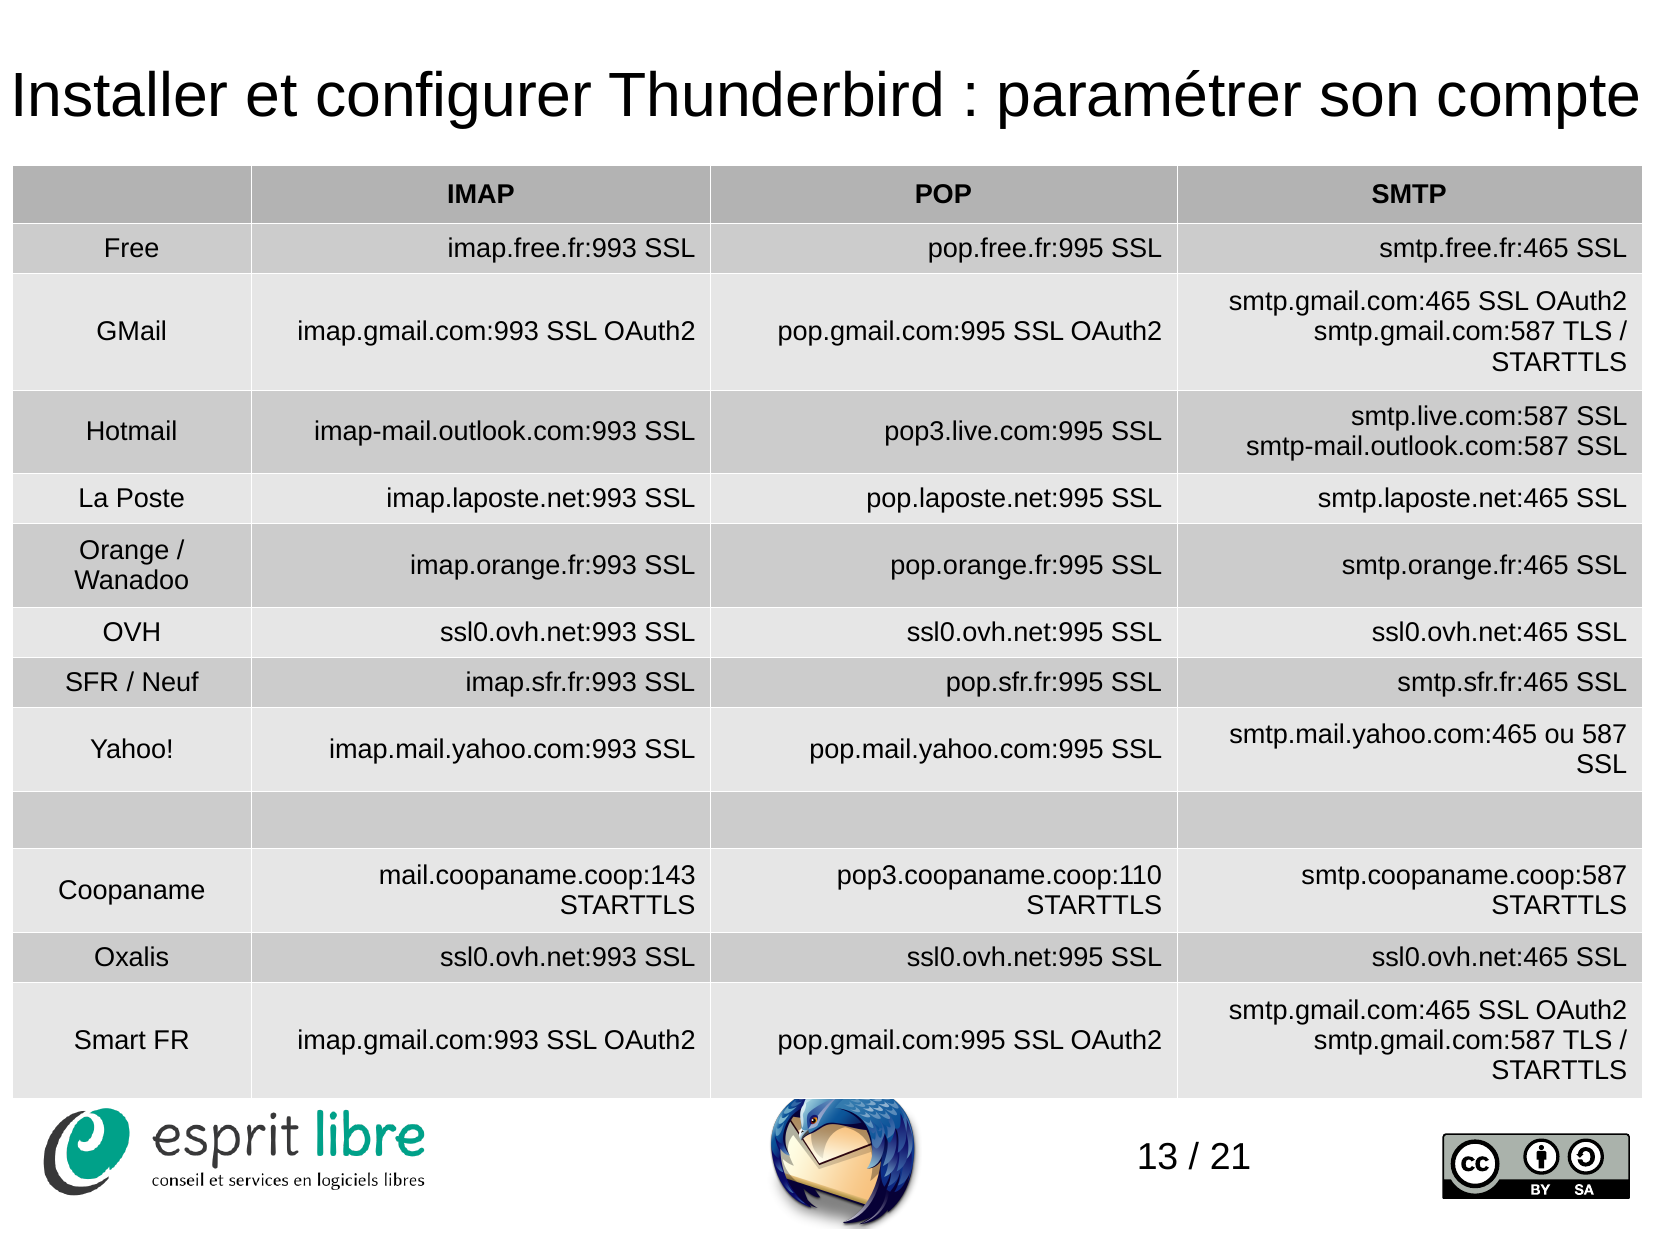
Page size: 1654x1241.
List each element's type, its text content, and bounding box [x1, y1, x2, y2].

table_cell smtp.live.com:587 SSL smtp-mail.outlook.com:587 SSL [1178, 391, 1642, 473]
table_cell [13, 792, 251, 848]
table_header POP [711, 169, 1177, 223]
table_cell Hotmail [13, 391, 251, 473]
table_cell pop.laposte.net:995 SSL [711, 474, 1177, 523]
table_cell imap.free.fr:993 SSL [252, 224, 710, 273]
picture [767, 1099, 922, 1229]
table_cell pop.orange.fr:995 SSL [711, 524, 1177, 607]
table_cell smtp.gmail.com:465 SSL OAuth2 smtp.gmail.com:587 TLS / STARTTLS [1178, 983, 1642, 1098]
table_cell [1178, 792, 1642, 848]
table_cell smtp.coopaname.coop:587 STARTTLS [1178, 849, 1642, 932]
table_cell Yahoo! [13, 708, 251, 791]
table_cell imap.gmail.com:993 SSL OAuth2 [252, 274, 710, 390]
table_cell ssl0.ovh.net:465 SSL [1178, 608, 1642, 657]
table_cell pop3.coopaname.coop:110 STARTTLS [711, 849, 1177, 932]
table_cell Free [13, 224, 251, 273]
table_cell [711, 792, 1177, 848]
picture [0, 1009, 480, 1241]
table_cell Oxalis [13, 933, 251, 982]
title Installer et configurer Thunderbird : paramétrer son compte [0, 20, 1654, 169]
table_cell imap-mail.outlook.com:993 SSL [252, 391, 710, 473]
table_cell imap.orange.fr:993 SSL [252, 524, 710, 607]
table_cell Coopaname [13, 849, 251, 932]
table_cell SFR / Neuf [13, 658, 251, 707]
table_cell OVH [13, 608, 251, 657]
table_cell imap.gmail.com:993 SSL OAuth2 [252, 983, 710, 1098]
table_cell imap.sfr.fr:993 SSL [252, 658, 710, 707]
table_cell smtp.mail.yahoo.com:465 ou 587 SSL [1178, 708, 1642, 791]
table_header SMTP [1178, 169, 1642, 223]
table_cell smtp.gmail.com:465 SSL OAuth2 smtp.gmail.com:587 TLS / STARTTLS [1178, 274, 1642, 390]
table_cell GMail [13, 274, 251, 390]
table_cell ssl0.ovh.net:993 SSL [252, 608, 710, 657]
table_cell Smart FR [13, 983, 251, 1098]
table_cell mail.coopaname.coop:143 STARTTLS [252, 849, 710, 932]
table_header [13, 169, 251, 223]
table_cell imap.mail.yahoo.com:993 SSL [252, 708, 710, 791]
table_cell ssl0.ovh.net:995 SSL [711, 608, 1177, 657]
table_cell pop.sfr.fr:995 SSL [711, 658, 1177, 707]
table_cell [252, 792, 710, 848]
table_cell La Poste [13, 474, 251, 523]
table_cell pop.mail.yahoo.com:995 SSL [711, 708, 1177, 791]
table_cell pop.free.fr:995 SSL [711, 224, 1177, 273]
table_cell pop.gmail.com:995 SSL OAuth2 [711, 274, 1177, 390]
table_cell ssl0.ovh.net:993 SSL [252, 933, 710, 982]
table_cell Orange / Wanadoo [13, 524, 251, 607]
table_header IMAP [252, 169, 710, 223]
table_cell pop.gmail.com:995 SSL OAuth2 [711, 983, 1177, 1098]
table_cell ssl0.ovh.net:465 SSL [1178, 933, 1642, 982]
table_cell smtp.free.fr:465 SSL [1178, 224, 1642, 273]
table_cell pop3.live.com:995 SSL [711, 391, 1177, 473]
table_cell imap.laposte.net:993 SSL [252, 474, 710, 523]
table_cell smtp.laposte.net:465 SSL [1178, 474, 1642, 523]
table_cell smtp.orange.fr:465 SSL [1178, 524, 1642, 607]
table_cell smtp.sfr.fr:465 SSL [1178, 658, 1642, 707]
table_cell ssl0.ovh.net:995 SSL [711, 933, 1177, 982]
